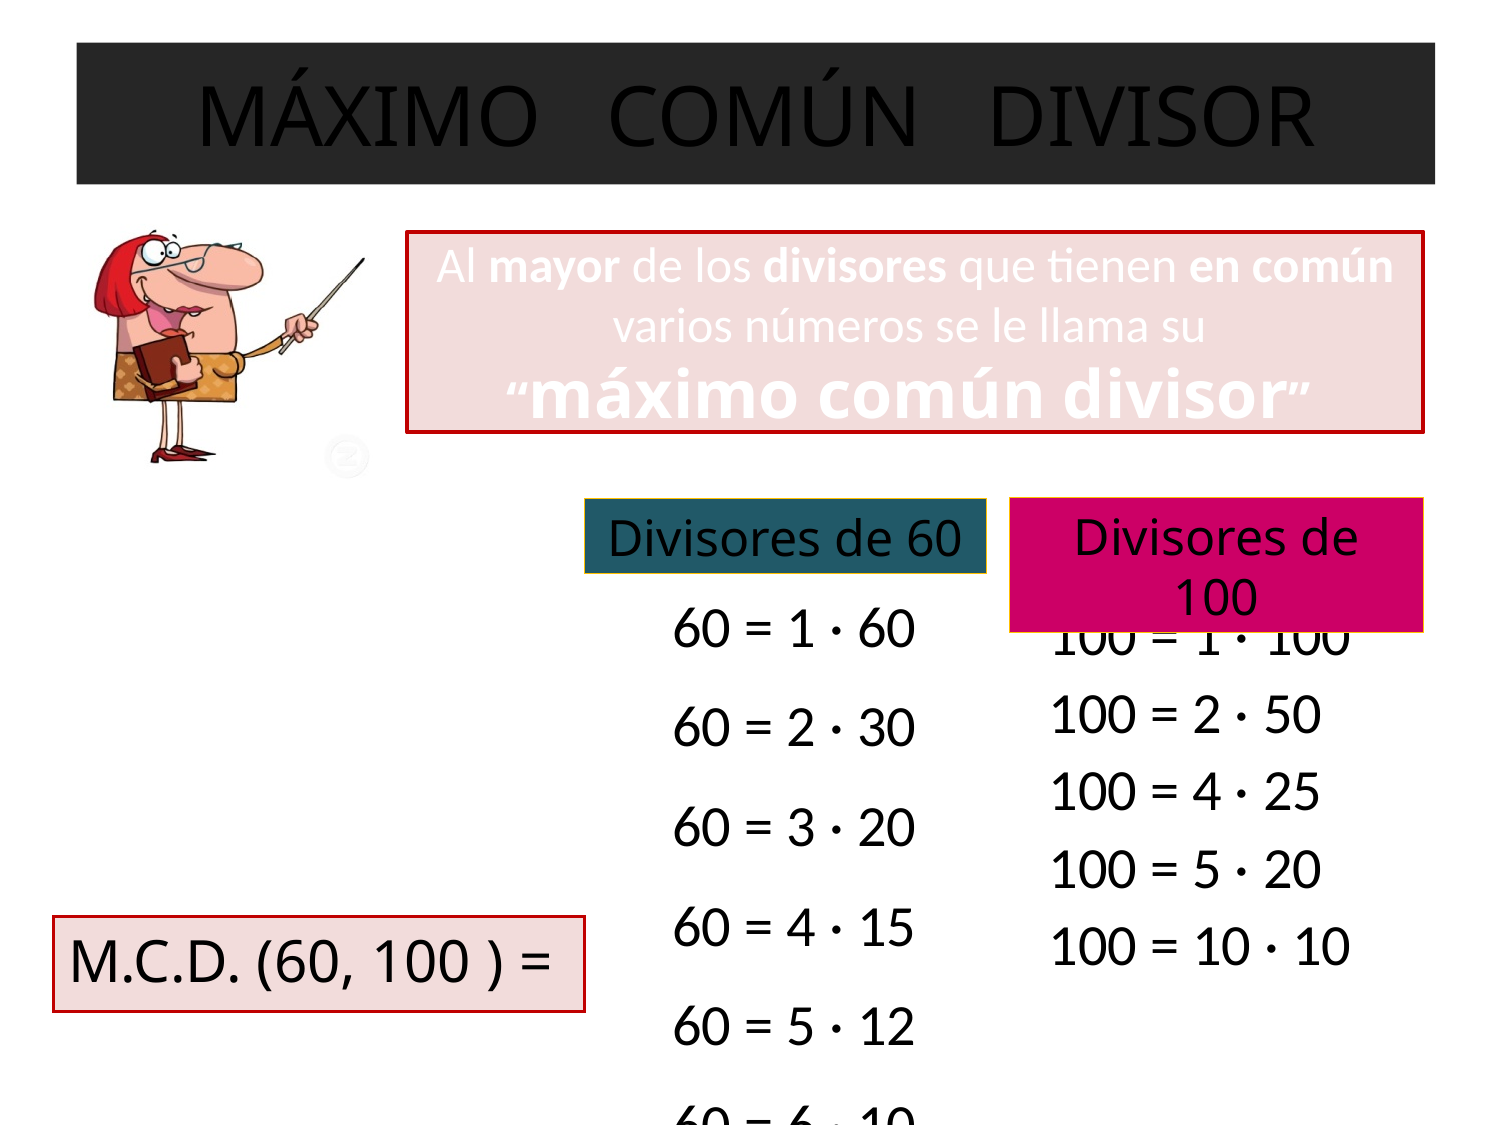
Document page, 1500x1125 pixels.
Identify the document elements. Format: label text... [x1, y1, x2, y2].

text_box Al mayor de los divisores que tienen en común varios números se le llama su “máximo común divisor” [407, 231, 1424, 433]
picture [88, 208, 376, 483]
text_box Divisores de 60 [584, 498, 987, 574]
list 60 = 1 · 60 60 = 2 · 30 60 = 3 · 20 60 = 4 · 15 60 = 5 · 12 60 = 6 · 10 [602, 581, 987, 1125]
text_box MÁXIMO COMÚN DIVISOR [76, 42, 1436, 185]
text_box Divisores de 100 [1009, 497, 1424, 633]
text_box 100 = 1 · 100 100 = 2 · 50 100 = 4 · 25 100 = 5 · 20 100 = 10 · 10 [1033, 590, 1436, 1092]
text_box M.C.D. (60, 100 ) = [53, 916, 585, 1012]
